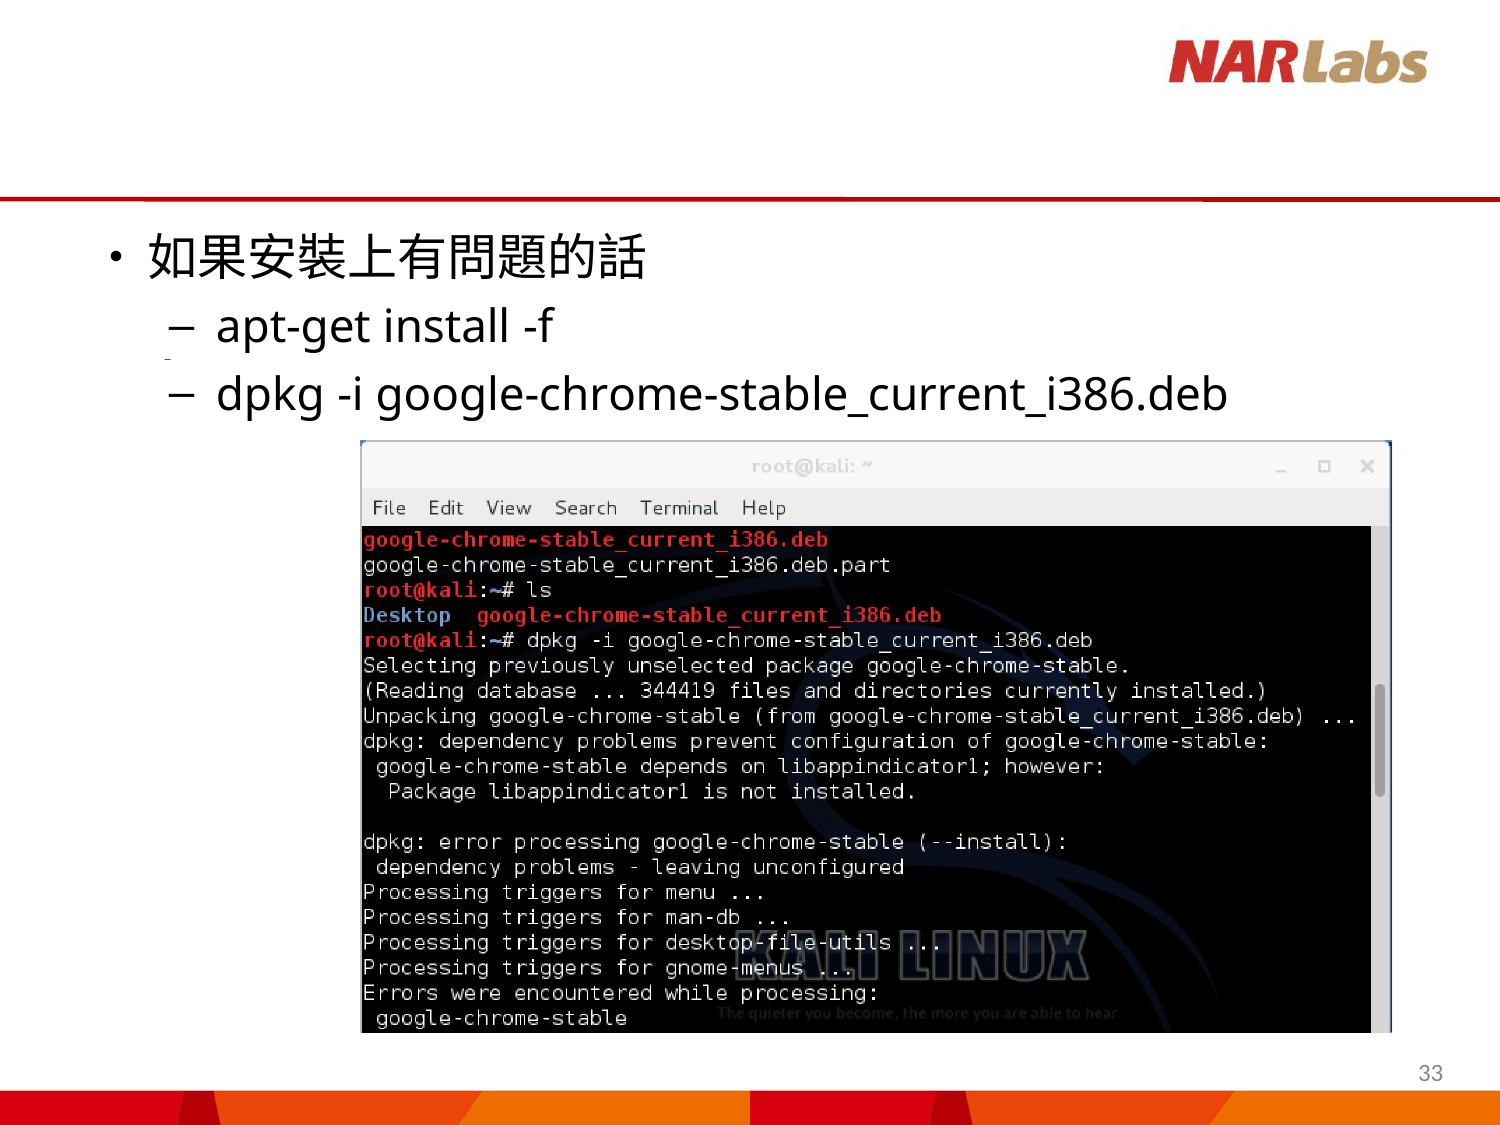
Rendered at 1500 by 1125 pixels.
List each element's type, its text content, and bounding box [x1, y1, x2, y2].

text_box • 如果安裝上有問題的話 [89, 226, 651, 286]
text_box apt-get install -f dpkg -i google-chrome-stable_current_i386.deb [164, 297, 1249, 418]
text_box [360, 441, 1392, 1033]
text_box 31 [1414, 1056, 1448, 1090]
